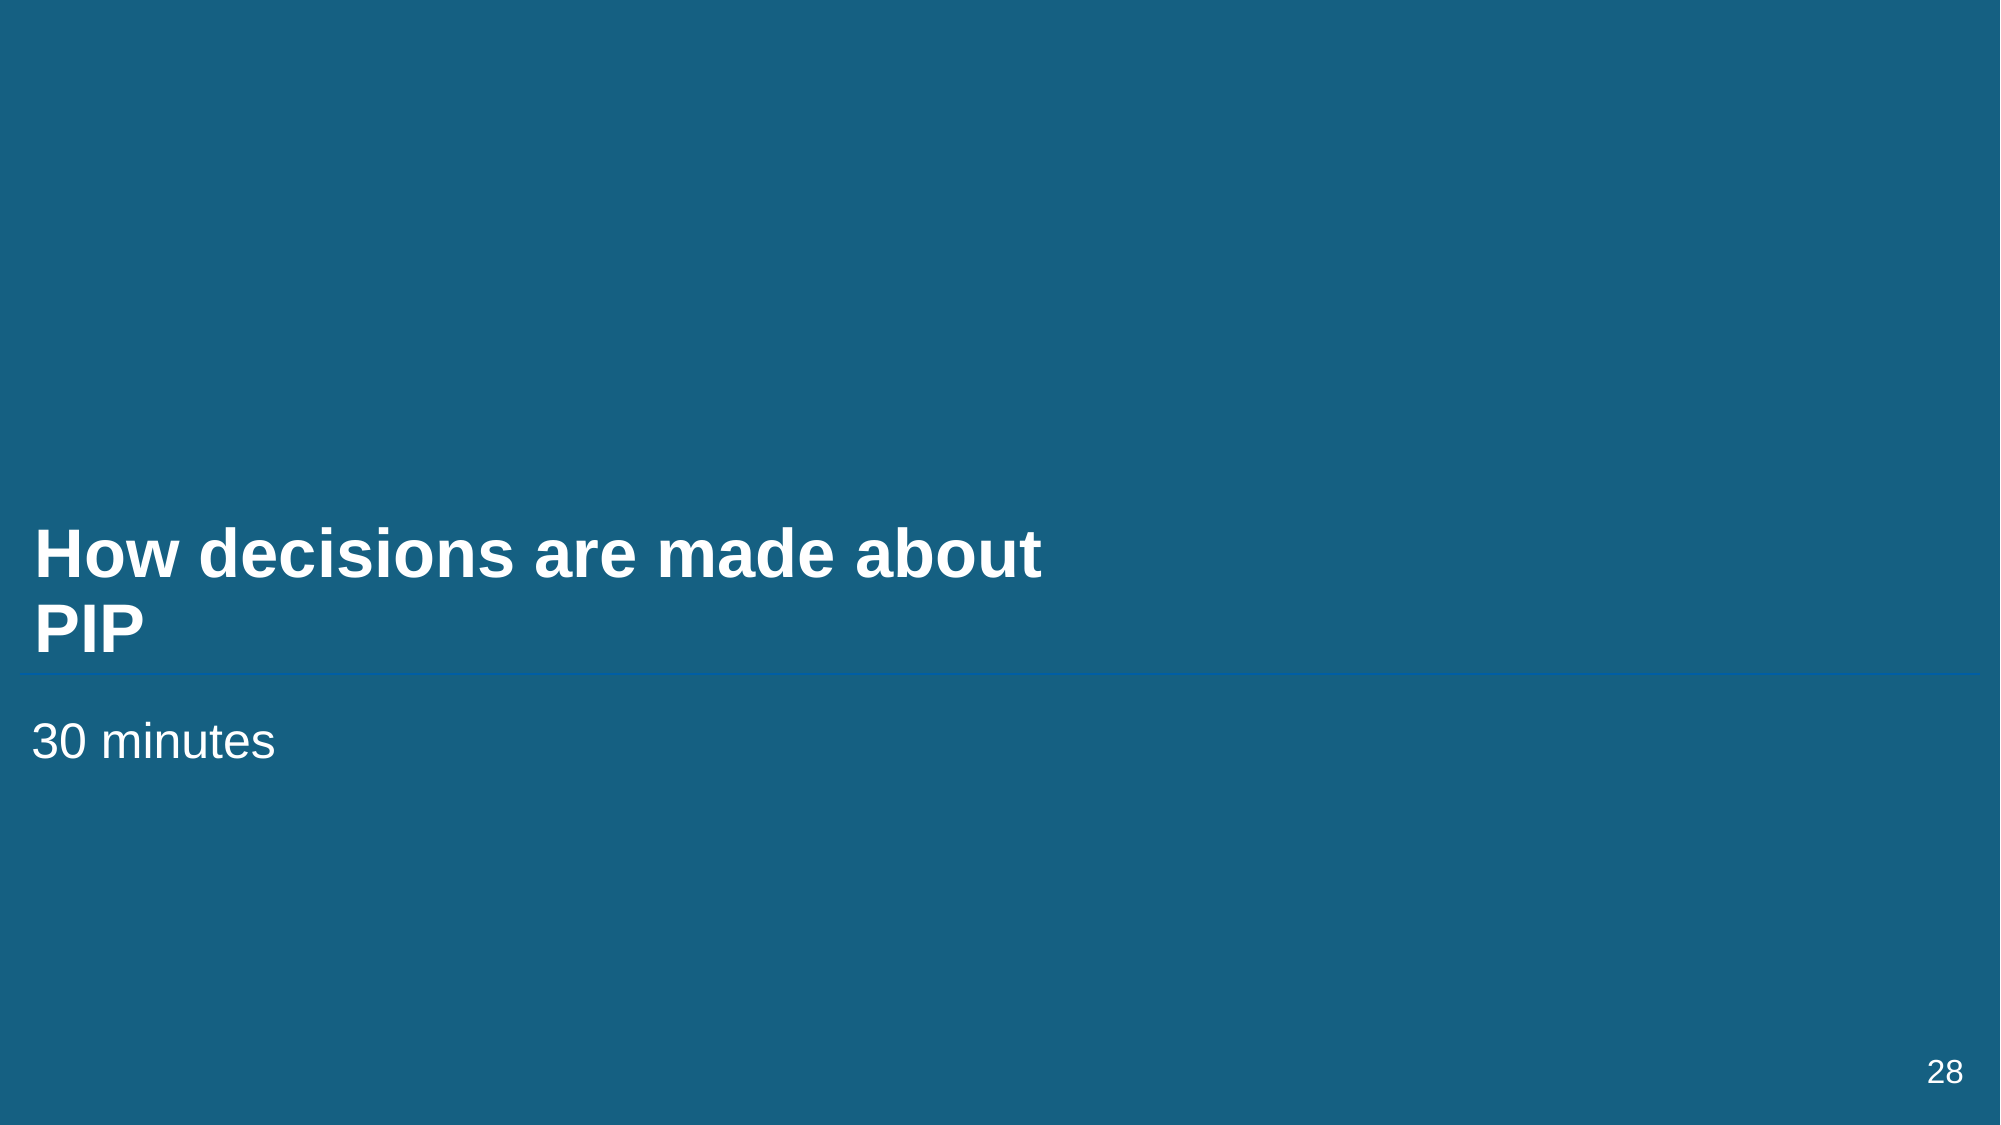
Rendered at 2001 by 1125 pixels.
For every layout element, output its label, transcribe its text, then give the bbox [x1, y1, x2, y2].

text_box 30 minutes [20, 694, 1313, 1073]
title How decisions are made about PIP [19, 208, 1429, 675]
text_box [1911, 1042, 1983, 1103]
